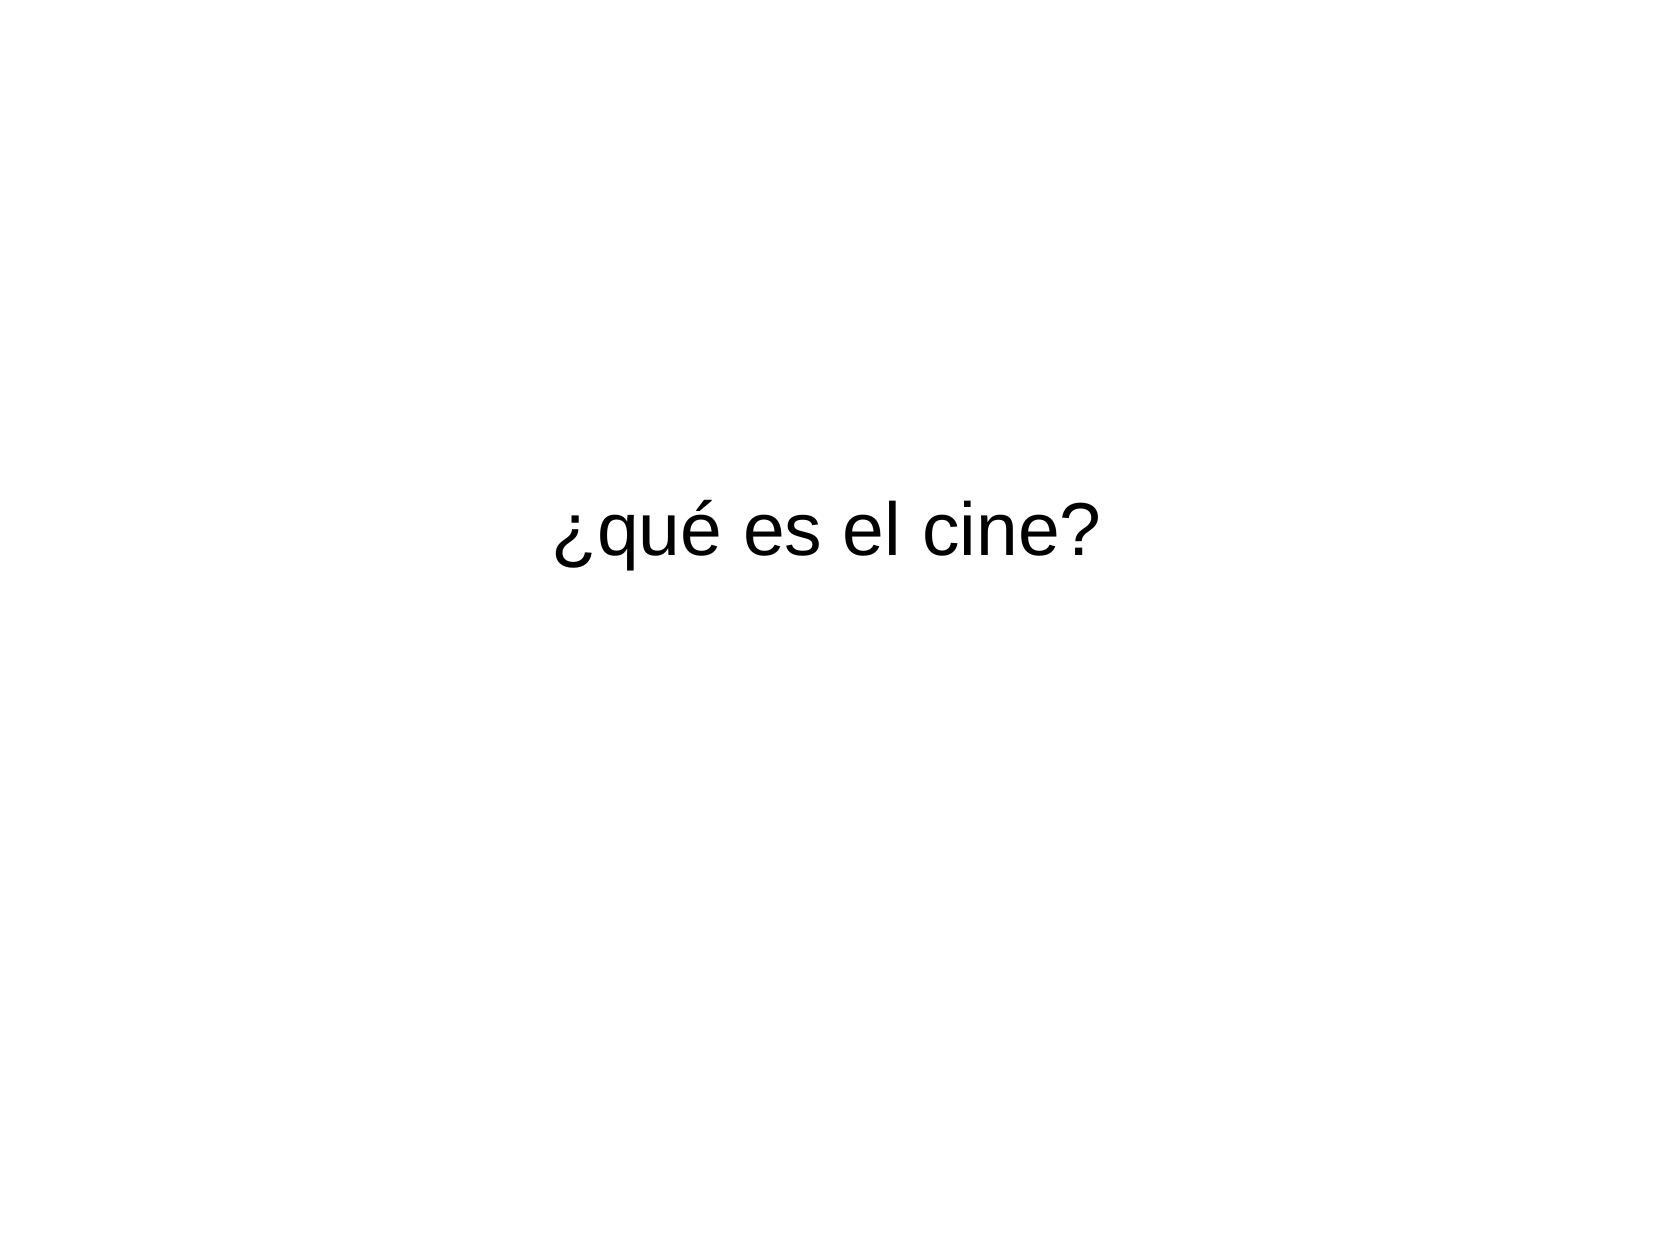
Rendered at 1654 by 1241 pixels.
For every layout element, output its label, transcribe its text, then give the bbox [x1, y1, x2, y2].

subtitle ¿qué es el cine? [82, 49, 1571, 1010]
